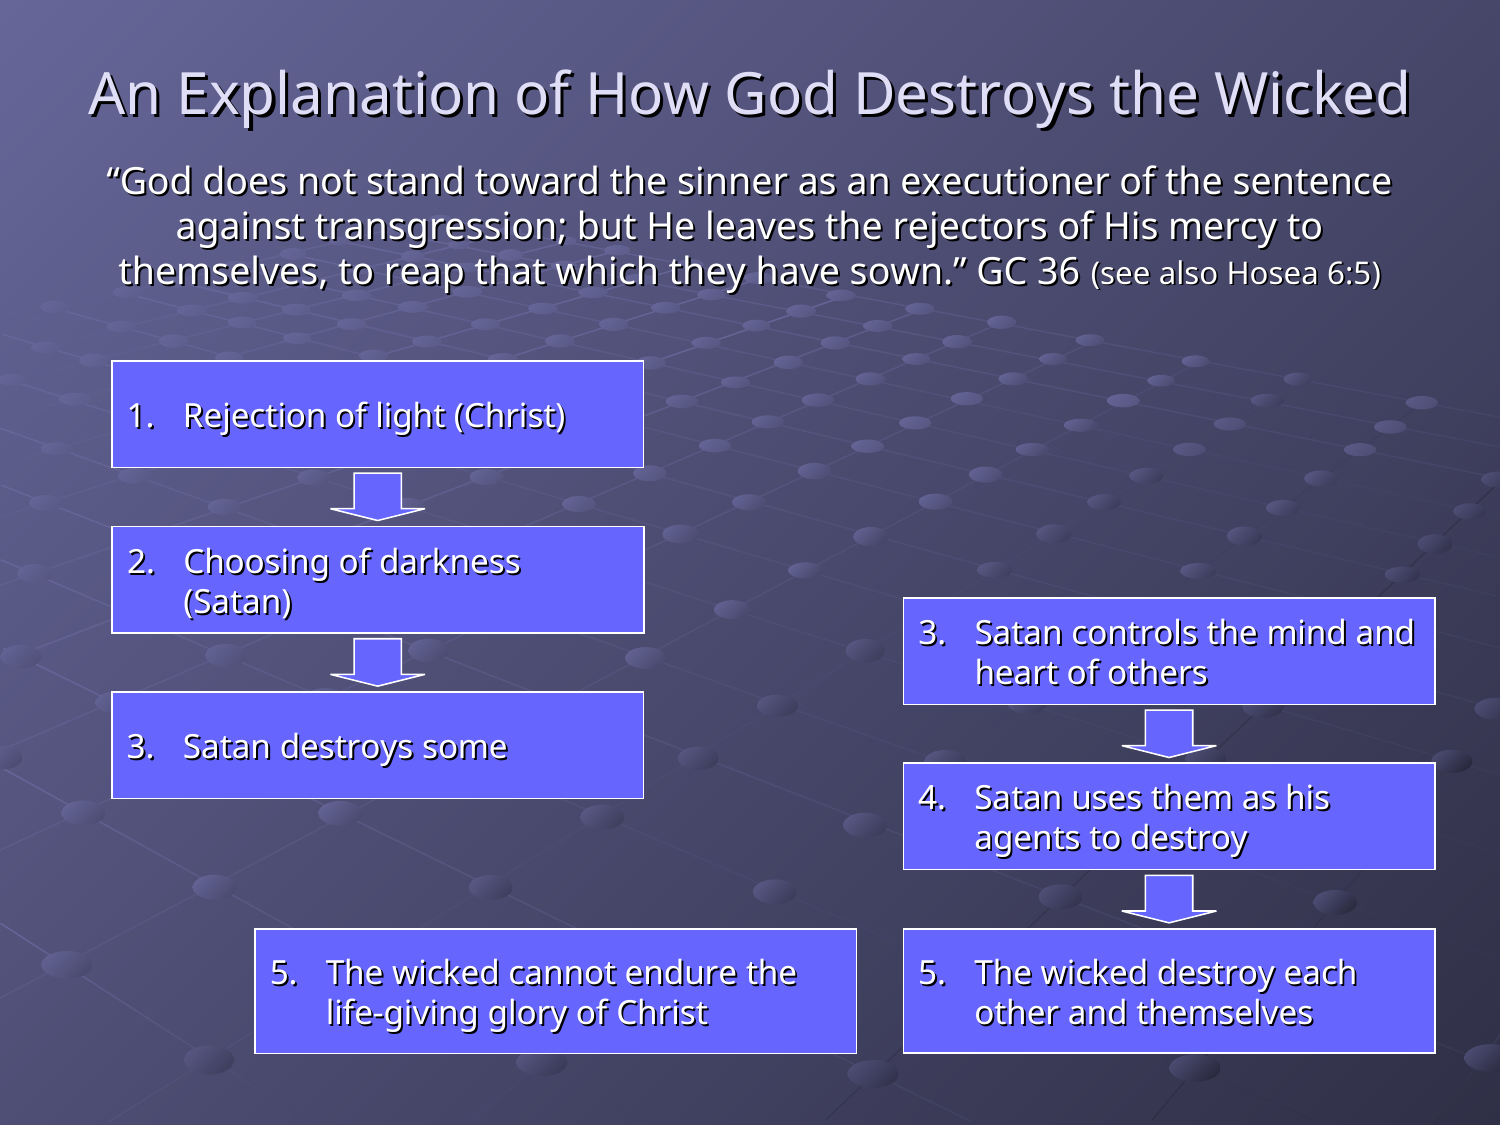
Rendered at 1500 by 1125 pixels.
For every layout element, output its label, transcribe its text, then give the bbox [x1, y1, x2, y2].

text_box [330, 638, 426, 687]
text_box “God does not stand toward the sinner as an executioner of the sentence against transgression; but He leaves the rejectors of His mercy to themselves, to reap that which they have sown.” GC 36 (see also Hosea 6:5) [88, 149, 1412, 300]
text_box [1121, 710, 1217, 758]
text_box Rejection of light (Christ) [111, 360, 644, 468]
text_box [330, 473, 426, 521]
text_box The wicked cannot endure the life-giving glory of Christ [254, 928, 857, 1054]
text_box Satan controls the mind and heart of others [903, 597, 1436, 705]
text_box Satan destroys some [111, 692, 644, 799]
text_box Satan uses them as his agents to destroy [903, 763, 1435, 870]
text_box The wicked destroy each other and themselves [903, 928, 1435, 1054]
text_box Choosing of darkness (Satan) [112, 526, 644, 634]
title An Explanation of How God Destroys the Wicked [0, 27, 1500, 155]
text_box [1121, 875, 1217, 923]
